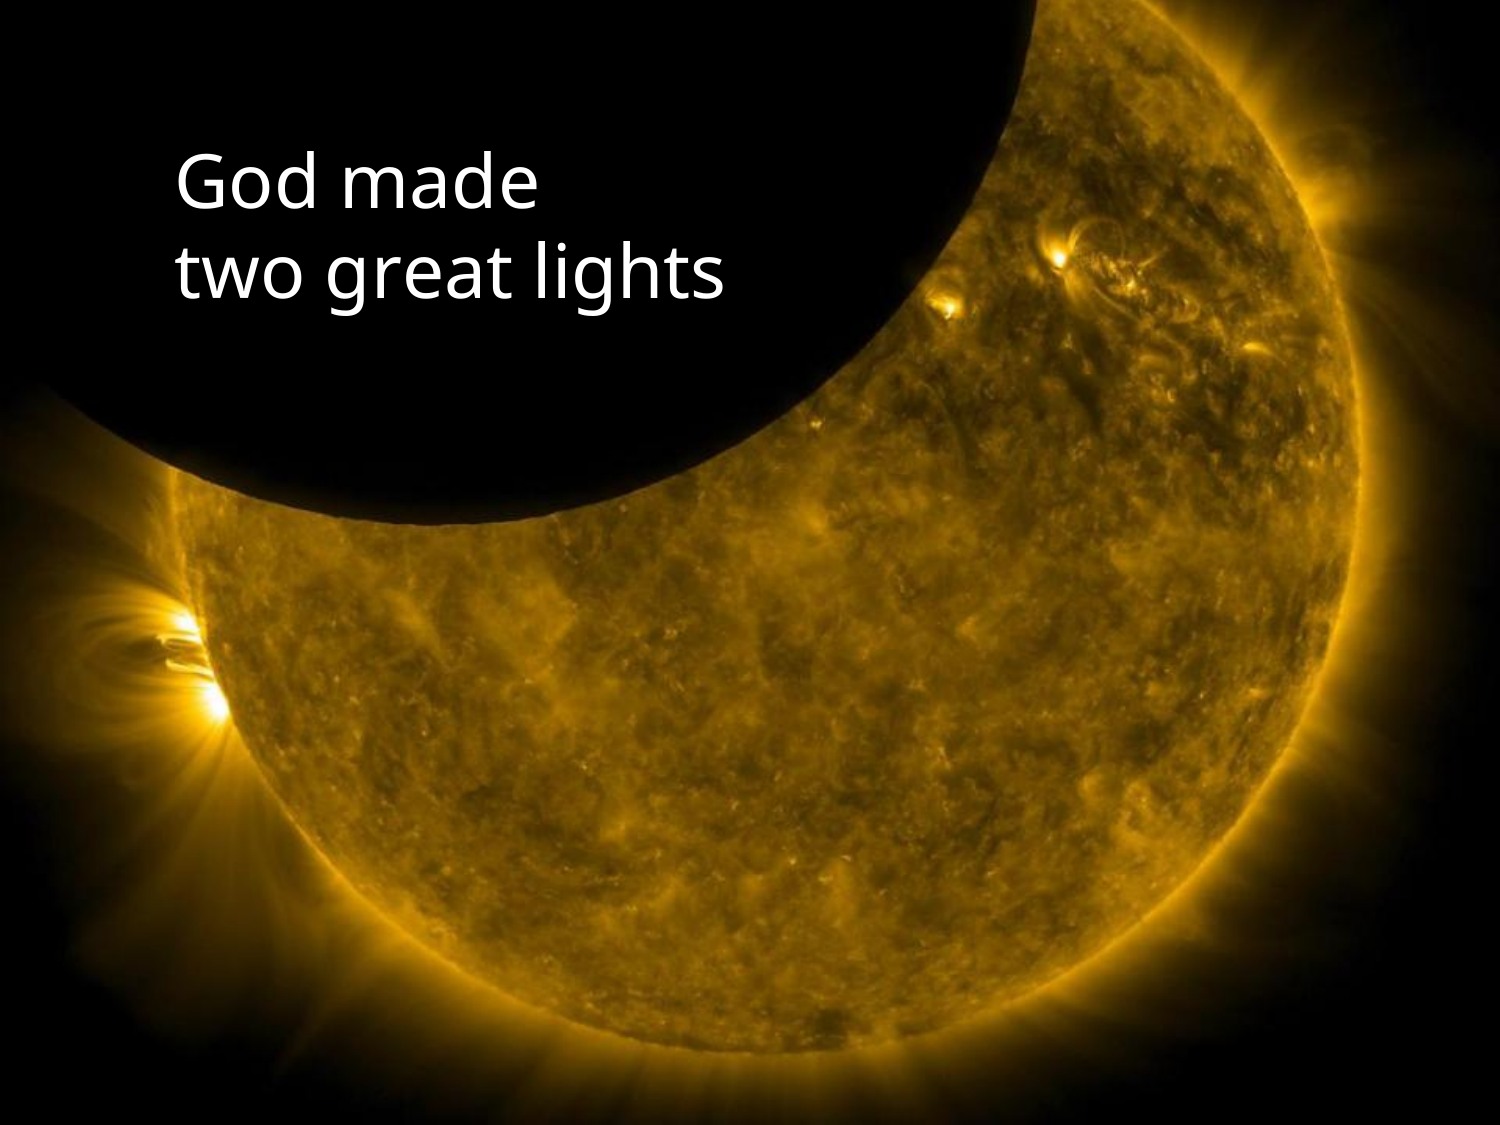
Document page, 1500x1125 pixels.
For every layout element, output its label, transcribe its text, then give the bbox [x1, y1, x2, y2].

text_box God made two great lights [159, 125, 762, 321]
picture [0, 0, 1500, 1125]
